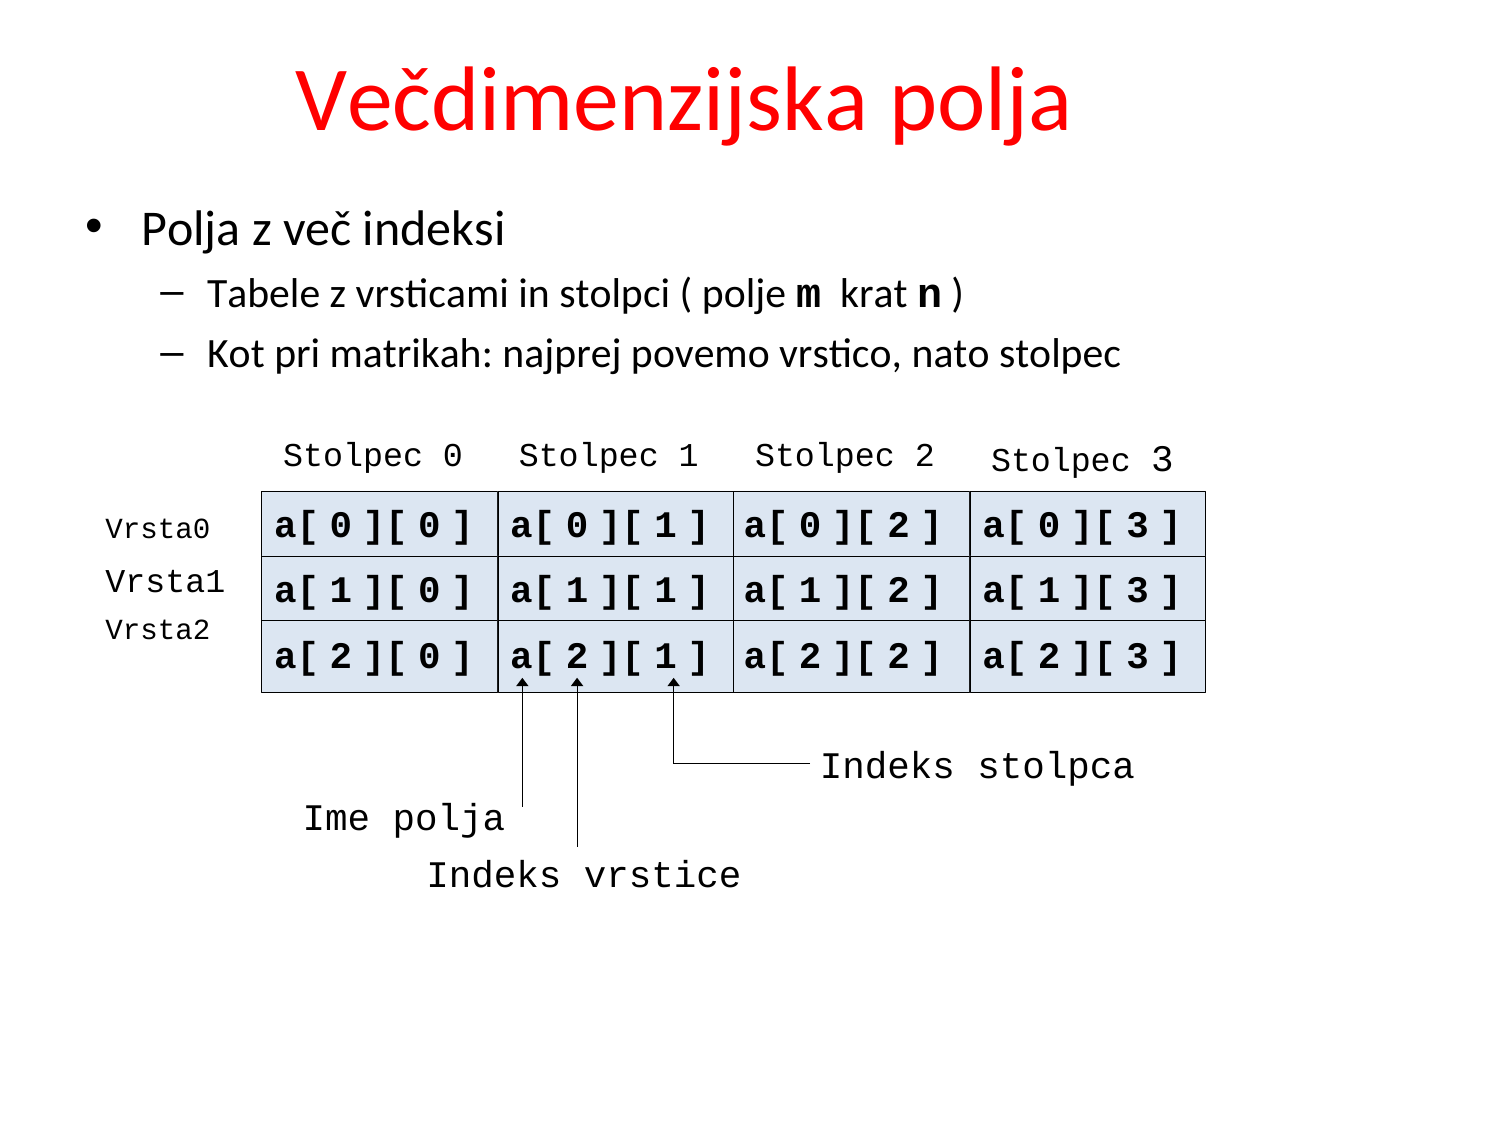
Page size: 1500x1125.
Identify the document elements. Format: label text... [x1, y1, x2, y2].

text_box a[ 1 ][ 1 ] [510, 565, 726, 616]
text_box Stolpec 3 [991, 433, 1190, 468]
text_box Indeks vrstice [426, 850, 825, 885]
text_box a[ 1 ][ 2 ] [743, 565, 963, 616]
text_box a[ 0 ][ 1 ] [510, 500, 726, 552]
text_box a[ 0 ][ 0 ] [274, 500, 491, 552]
text_box a[ 2 ][ 2 ] [743, 630, 963, 687]
text_box Vrsta2 [105, 610, 234, 644]
text_box a[ 0 ][ 2 ] [743, 500, 963, 552]
text_box Ime polja [302, 792, 549, 827]
text_box Stolpec 0 [283, 433, 482, 468]
text_box Vrsta1 [105, 559, 234, 594]
text_box a[ 2 ][ 1 ] [510, 630, 726, 687]
text_box a[ 0 ][ 3 ] [982, 500, 1197, 552]
title Večdimenzijska polja [70, 0, 1421, 187]
list Polja z več indeksi Tabele z vrsticami in stolpci ( polje m krat n ) Kot pri matrikah: najprej povemo vrstico, nato stolpec [70, 187, 1421, 931]
text_box Indeks stolpca [820, 740, 1278, 779]
text_box a[ 1 ][ 0 ] [274, 565, 491, 616]
text_box a[ 2 ][ 3 ] [982, 630, 1197, 687]
text_box Stolpec 2 [755, 433, 954, 468]
text_box [261, 490, 1206, 848]
text_box Stolpec 1 [518, 433, 718, 468]
text_box Vrsta0 [105, 508, 234, 543]
text_box a[ 1 ][ 3 ] [982, 565, 1197, 616]
text_box a[ 2 ][ 0 ] [274, 630, 491, 687]
